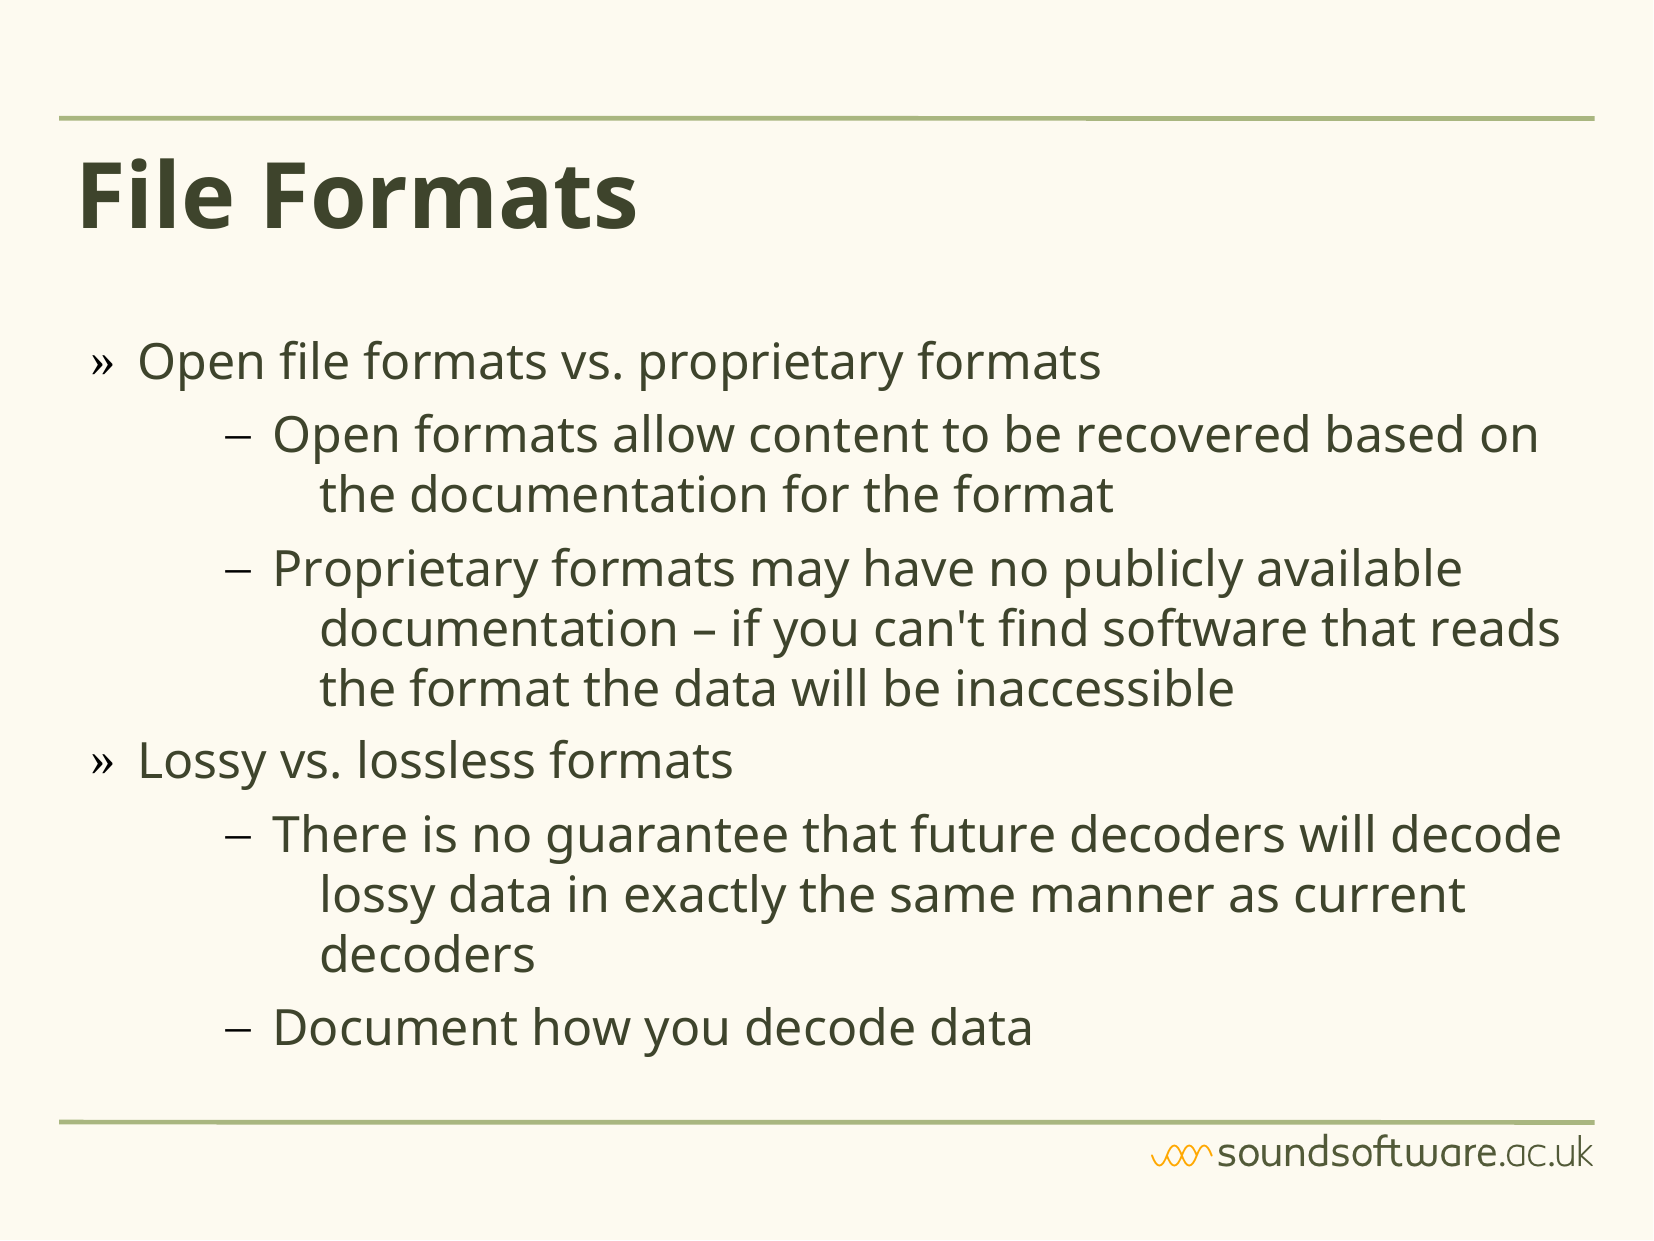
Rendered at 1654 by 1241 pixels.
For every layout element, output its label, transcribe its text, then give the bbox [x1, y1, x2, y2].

picture [1151, 1140, 1593, 1167]
title File Formats [59, 109, 1594, 274]
list Open file formats vs. proprietary formats Open formats allow content to be recovered based on the documentation for the format Proprietary formats may have no publicly available documentation – if you can't find software that reads the format the data will be inaccessible Lossy vs. lossless formats There is no guarantee that future decoders will decode lossy data in exactly the same manner as current decoders Document how you decode data [59, 321, 1594, 1140]
